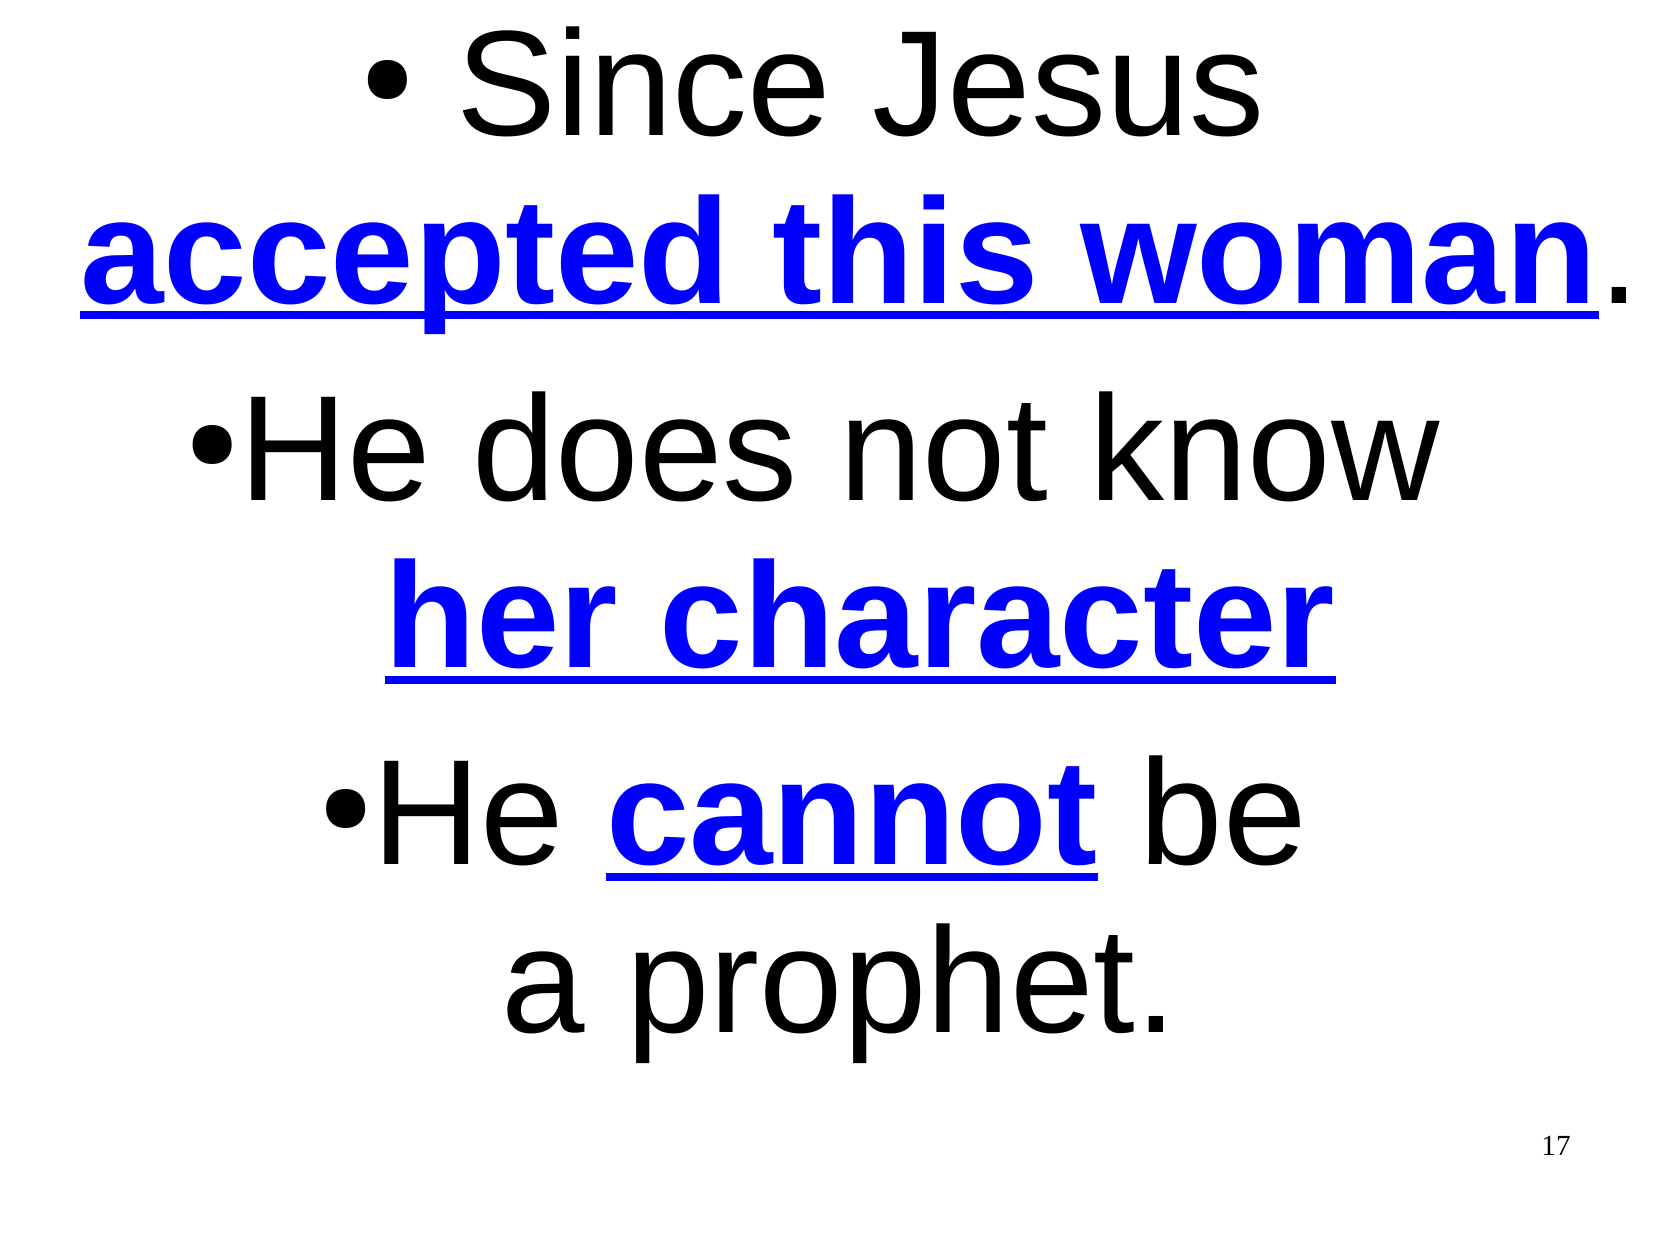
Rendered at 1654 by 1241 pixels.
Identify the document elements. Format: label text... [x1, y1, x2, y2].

list Since Jesus accepted this woman. He does not know her character He cannot be a prophet. [0, 0, 1651, 1238]
